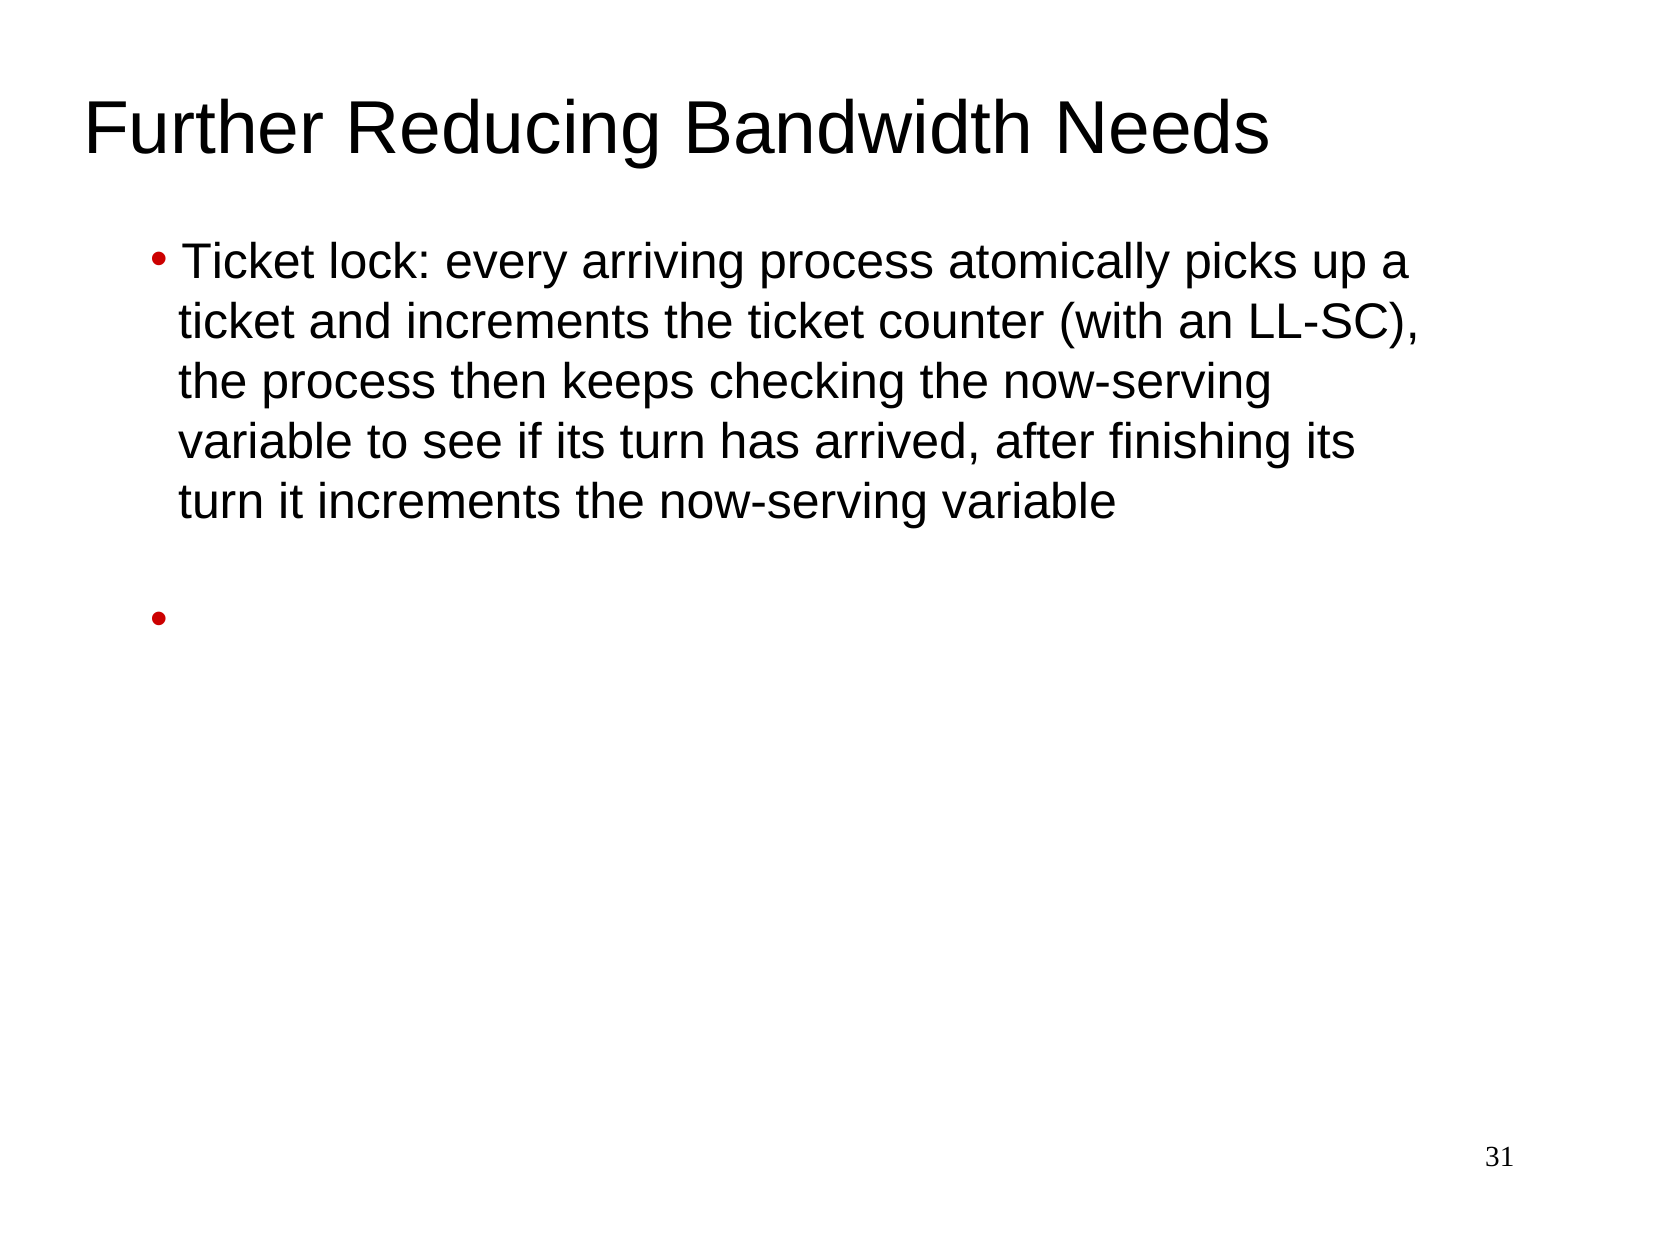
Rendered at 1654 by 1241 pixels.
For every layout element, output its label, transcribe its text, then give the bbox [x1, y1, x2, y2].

text_box Ticket lock: every arriving process atomically picks up a ticket and increments the ticket counter (with an LL-SC), the process then keeps checking the now-serving variable to see if its turn has arrived, after finishing its turn it increments the now-serving variable [135, 220, 1436, 656]
text_box Further Reducing Bandwidth Needs [68, 71, 1287, 177]
text_box <number> [1185, 1129, 1530, 1213]
